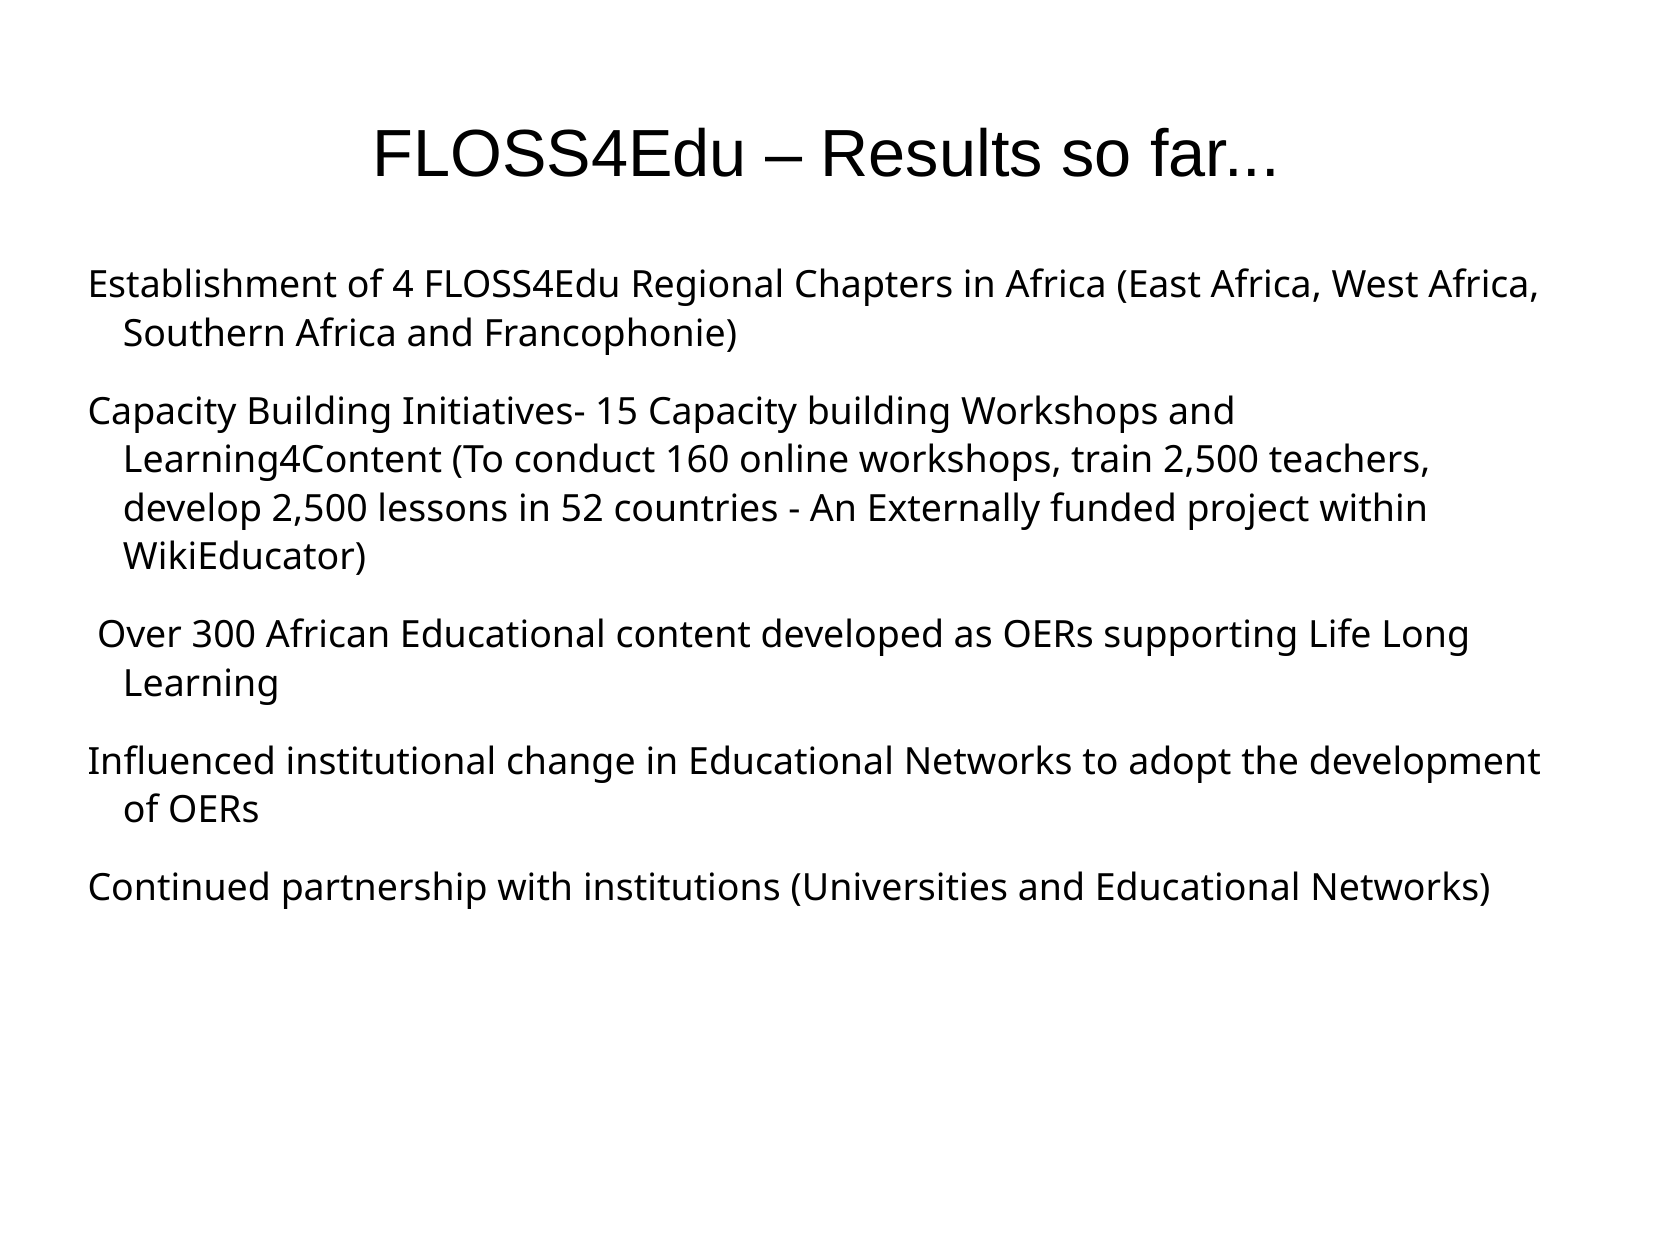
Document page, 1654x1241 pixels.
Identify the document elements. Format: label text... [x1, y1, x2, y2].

text_box Establishment of 4 FLOSS4Edu Regional Chapters in Africa (East Africa, West Africa, Southern Africa and Francophonie) Capacity Building Initiatives- 15 Capacity building Workshops and Learning4Content (To conduct 160 online workshops, train 2,500 teachers, develop 2,500 lessons in 52 countries - An Externally funded project within WikiEducator) Over 300 African Educational content developed as OERs supporting Life Long Learning Influenced institutional change in Educational Networks to adopt the development of OERs Continued partnership with institutions (Universities and Educational Networks) [37, 251, 1576, 910]
title FLOSS4Edu – Results so far... [82, 49, 1571, 251]
